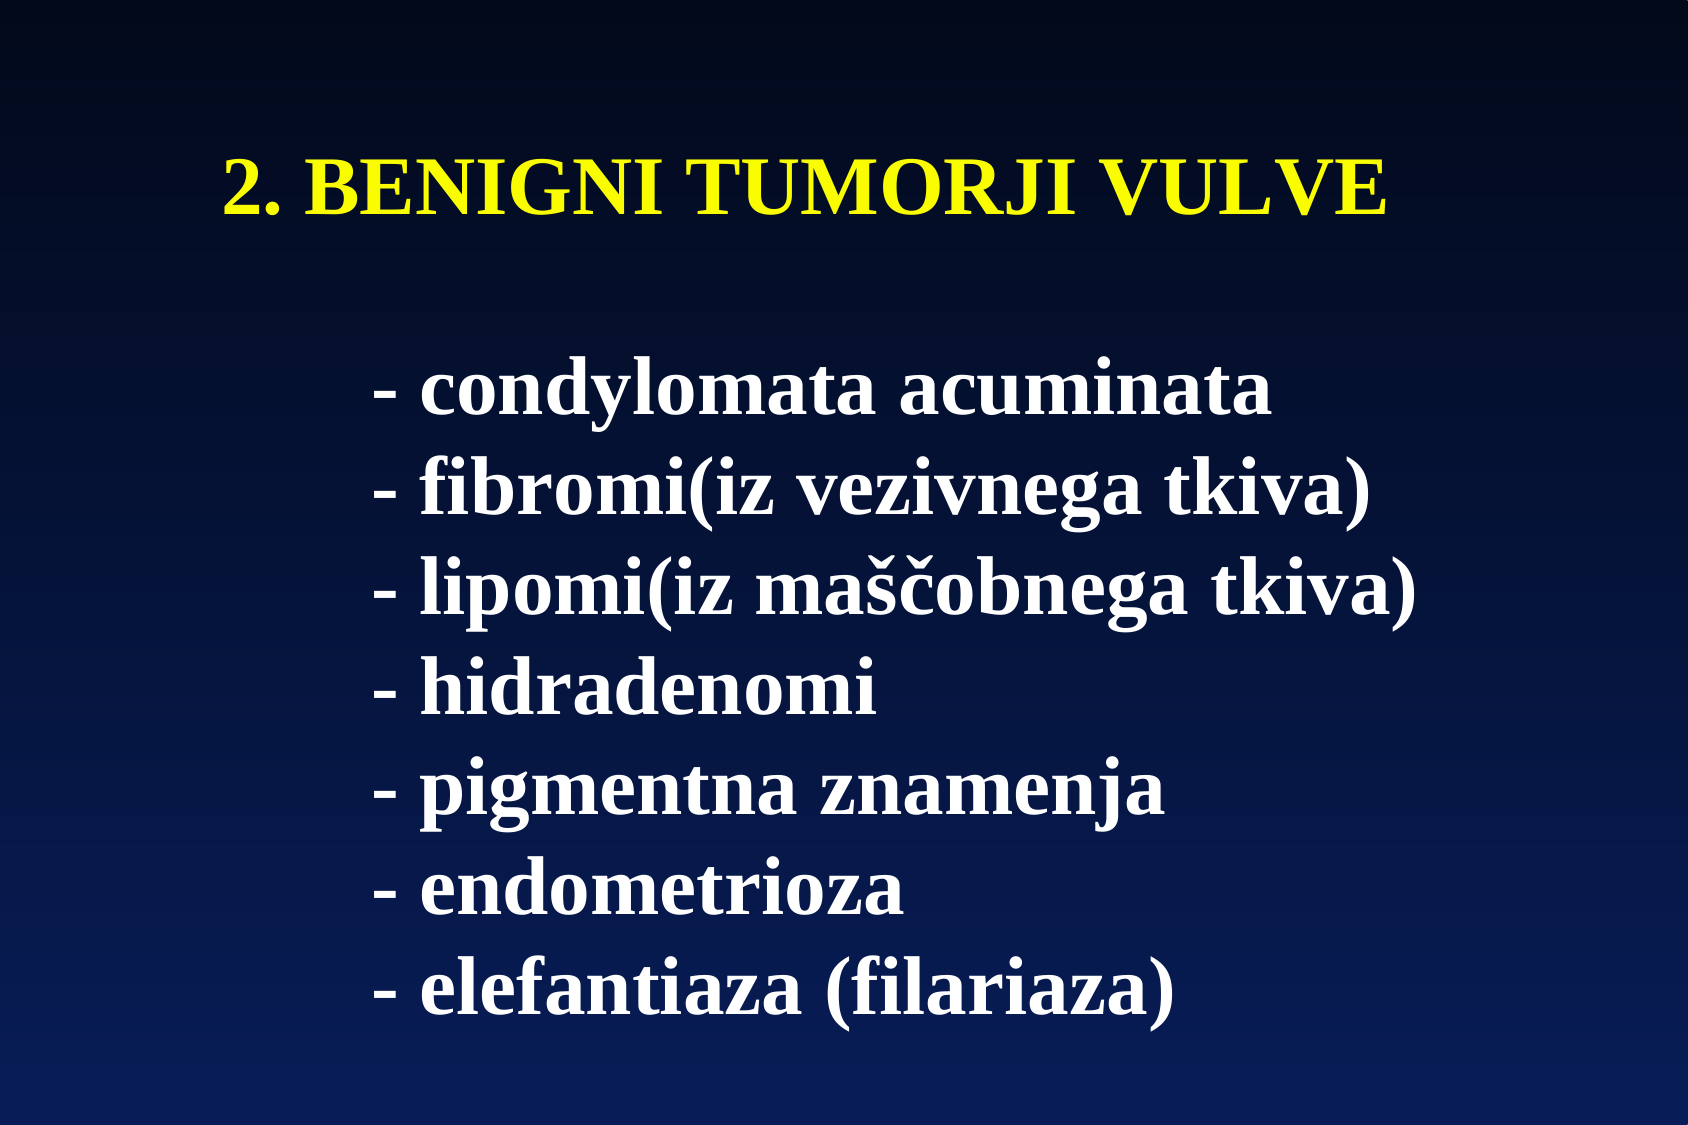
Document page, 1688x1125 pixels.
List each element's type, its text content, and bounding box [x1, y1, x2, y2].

subtitle [318, 637, 1369, 925]
title 2. BENIGNI TUMORJI VULVE - condylomata acuminata - fibromi(iz vezivnega tkiva) - lipomi(iz maščobnega tkiva) - hidradenomi - pigmentna znamenja - endometrioza - elefantiaza (filariaza) [206, 112, 1482, 1050]
